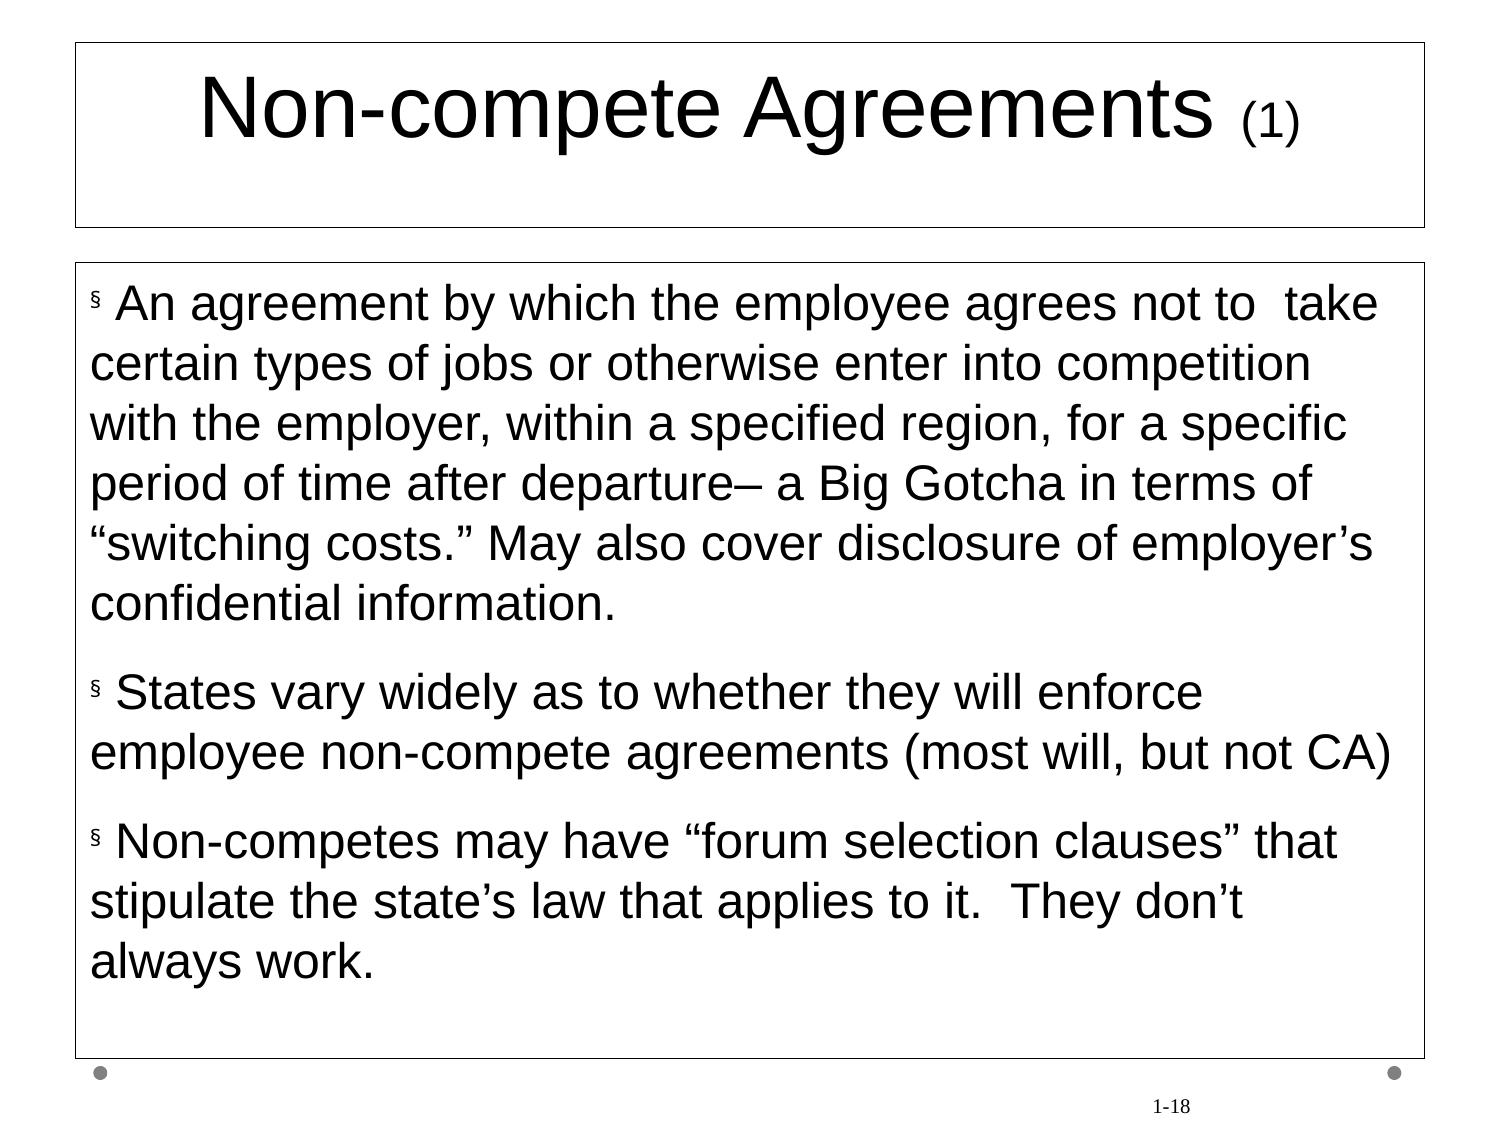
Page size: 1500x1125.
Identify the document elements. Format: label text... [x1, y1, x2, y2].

title Non-compete Agreements (1) [75, 42, 1425, 228]
list An agreement by which the employee agrees not to take certain types of jobs or otherwise enter into competition with the employer, within a specified region, for a specific period of time after departure– a Big Gotcha in terms of “switching costs.” May also cover disclosure of employer’s confidential information. States vary widely as to whether they will enforce employee non-compete agreements (most will, but not CA) Non-competes may have “forum selection clauses” that stipulate the state’s law that applies to it. They don’t always work. [75, 262, 1425, 1059]
